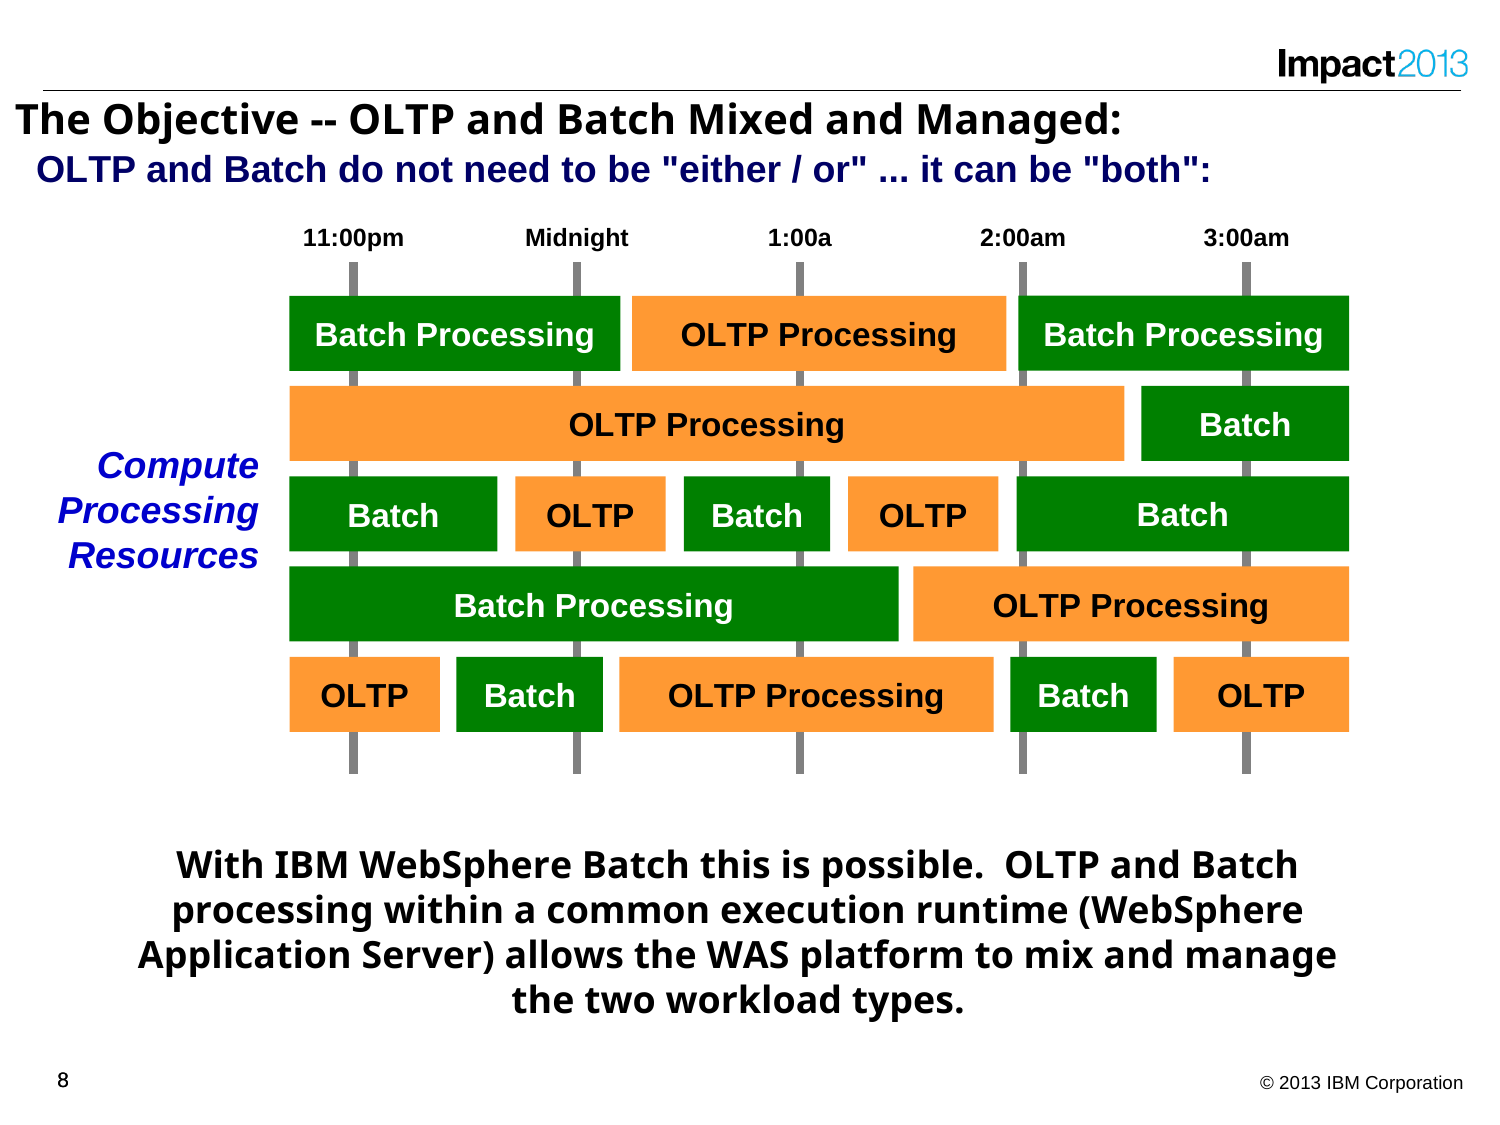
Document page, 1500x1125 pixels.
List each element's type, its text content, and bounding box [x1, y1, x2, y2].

picture [1420, 52, 1432, 74]
text_box Batch [335, 493, 452, 534]
picture [1279, 49, 1468, 84]
text_box [1016, 476, 1350, 552]
text_box Batch Processing [438, 583, 750, 624]
text_box 11:00pm [276, 213, 432, 260]
text_box OLTP Processing [650, 674, 962, 715]
text_box [1173, 656, 1350, 732]
text_box Batch [1187, 403, 1304, 444]
text_box [1010, 656, 1157, 732]
text_box OLTP Processing [551, 403, 863, 444]
text_box OLTP [1202, 674, 1321, 715]
text_box The Objective -- OLTP and Batch Mixed and Managed: [0, 84, 1500, 151]
text_box [289, 656, 440, 732]
text_box Batch [706, 493, 808, 534]
text_box Compute Processing Resources [35, 433, 275, 585]
text_box With IBM WebSphere Batch this is possible. OLTP and Batch processing within a common execution runtime (WebSphere Application Server) allows the WAS platform to mix and manage the two workload types. [95, 833, 1381, 1029]
text_box [683, 476, 831, 552]
text_box [913, 566, 1350, 642]
text_box 1:00a [722, 213, 878, 260]
text_box [289, 385, 1125, 461]
text_box [515, 476, 666, 552]
text_box Batch Processing [1028, 312, 1340, 354]
text_box Midnight [499, 213, 655, 260]
text_box OLTP [531, 493, 650, 534]
text_box [289, 476, 498, 552]
text_box 2:00am [945, 213, 1102, 260]
text_box 3:00am [1168, 213, 1325, 260]
text_box OLTP and Batch do not need to be "either / or" ... it can be "both": [35, 145, 1469, 191]
text_box [1141, 385, 1350, 461]
text_box Batch [479, 674, 581, 715]
text_box [848, 476, 999, 552]
text_box Batch [1032, 674, 1135, 715]
text_box [1018, 295, 1350, 371]
text_box OLTP [305, 674, 424, 715]
text_box [289, 295, 621, 371]
text_box [619, 656, 994, 732]
text_box OLTP [864, 493, 983, 534]
text_box [456, 656, 603, 732]
text_box [632, 295, 1007, 371]
text_box OLTP Processing [975, 583, 1287, 624]
text_box OLTP Processing [663, 313, 975, 354]
text_box [289, 566, 899, 642]
text_box Batch [1132, 493, 1234, 534]
text_box Batch Processing [299, 313, 611, 354]
